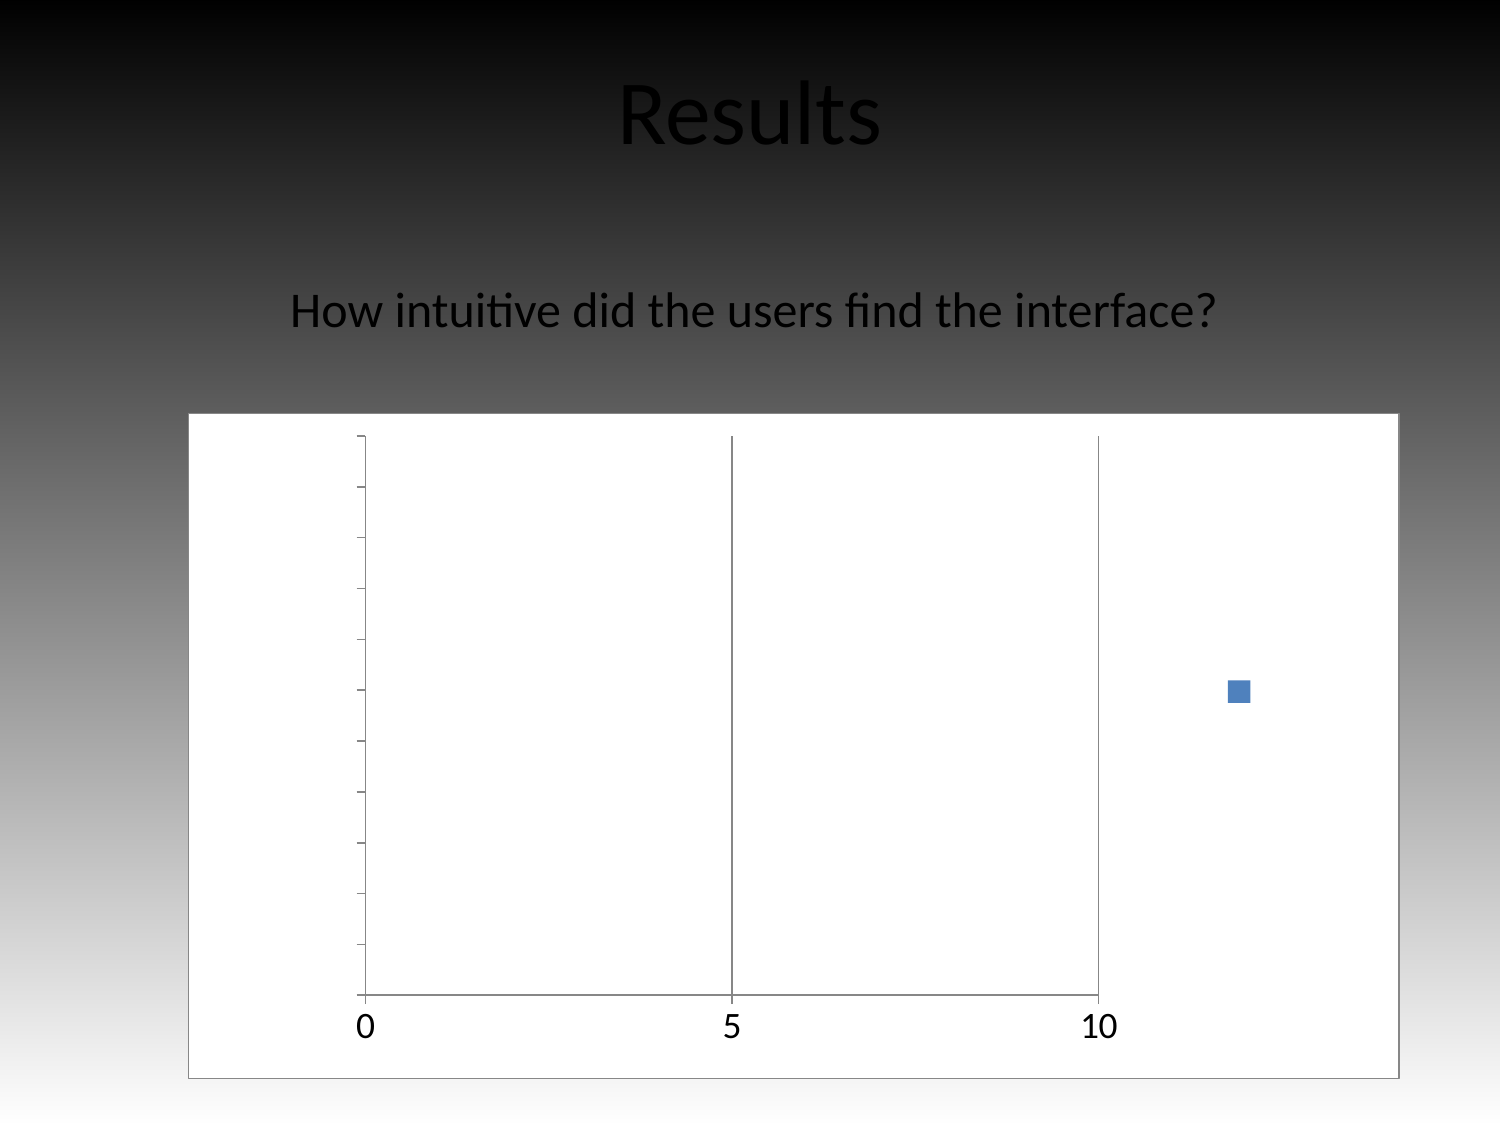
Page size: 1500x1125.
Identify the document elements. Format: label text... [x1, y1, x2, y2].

text_box How intuitive did the users find the interface? [212, 270, 1297, 345]
chart [187, 412, 1400, 1080]
title Results [75, 45, 1425, 233]
